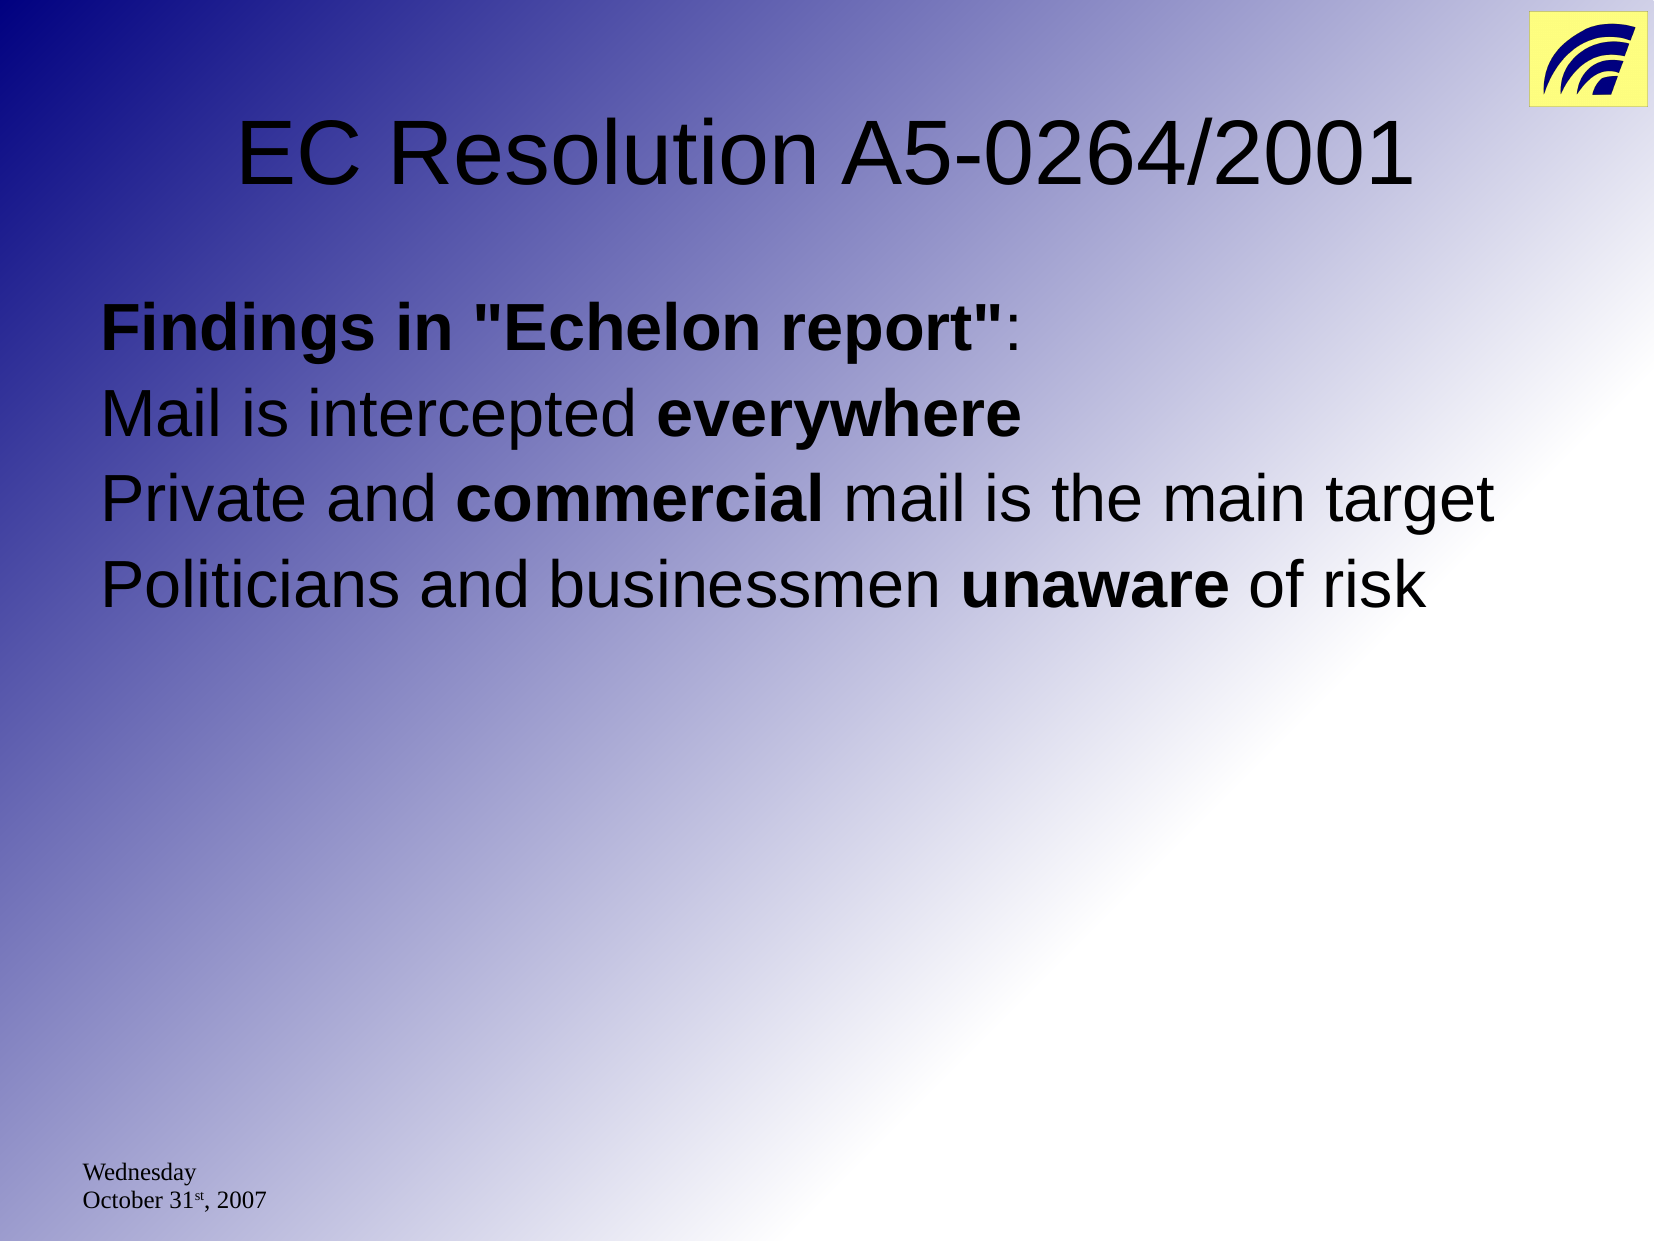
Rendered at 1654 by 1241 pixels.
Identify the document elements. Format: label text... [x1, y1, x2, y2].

title EC Resolution A5-0264/2001 [82, 56, 1571, 250]
list Findings in "Echelon report": Mail is intercepted everywhere Private and commercial mail is the main target Politicians and businessmen unaware of risk [82, 290, 1571, 1094]
picture [1529, 11, 1648, 107]
